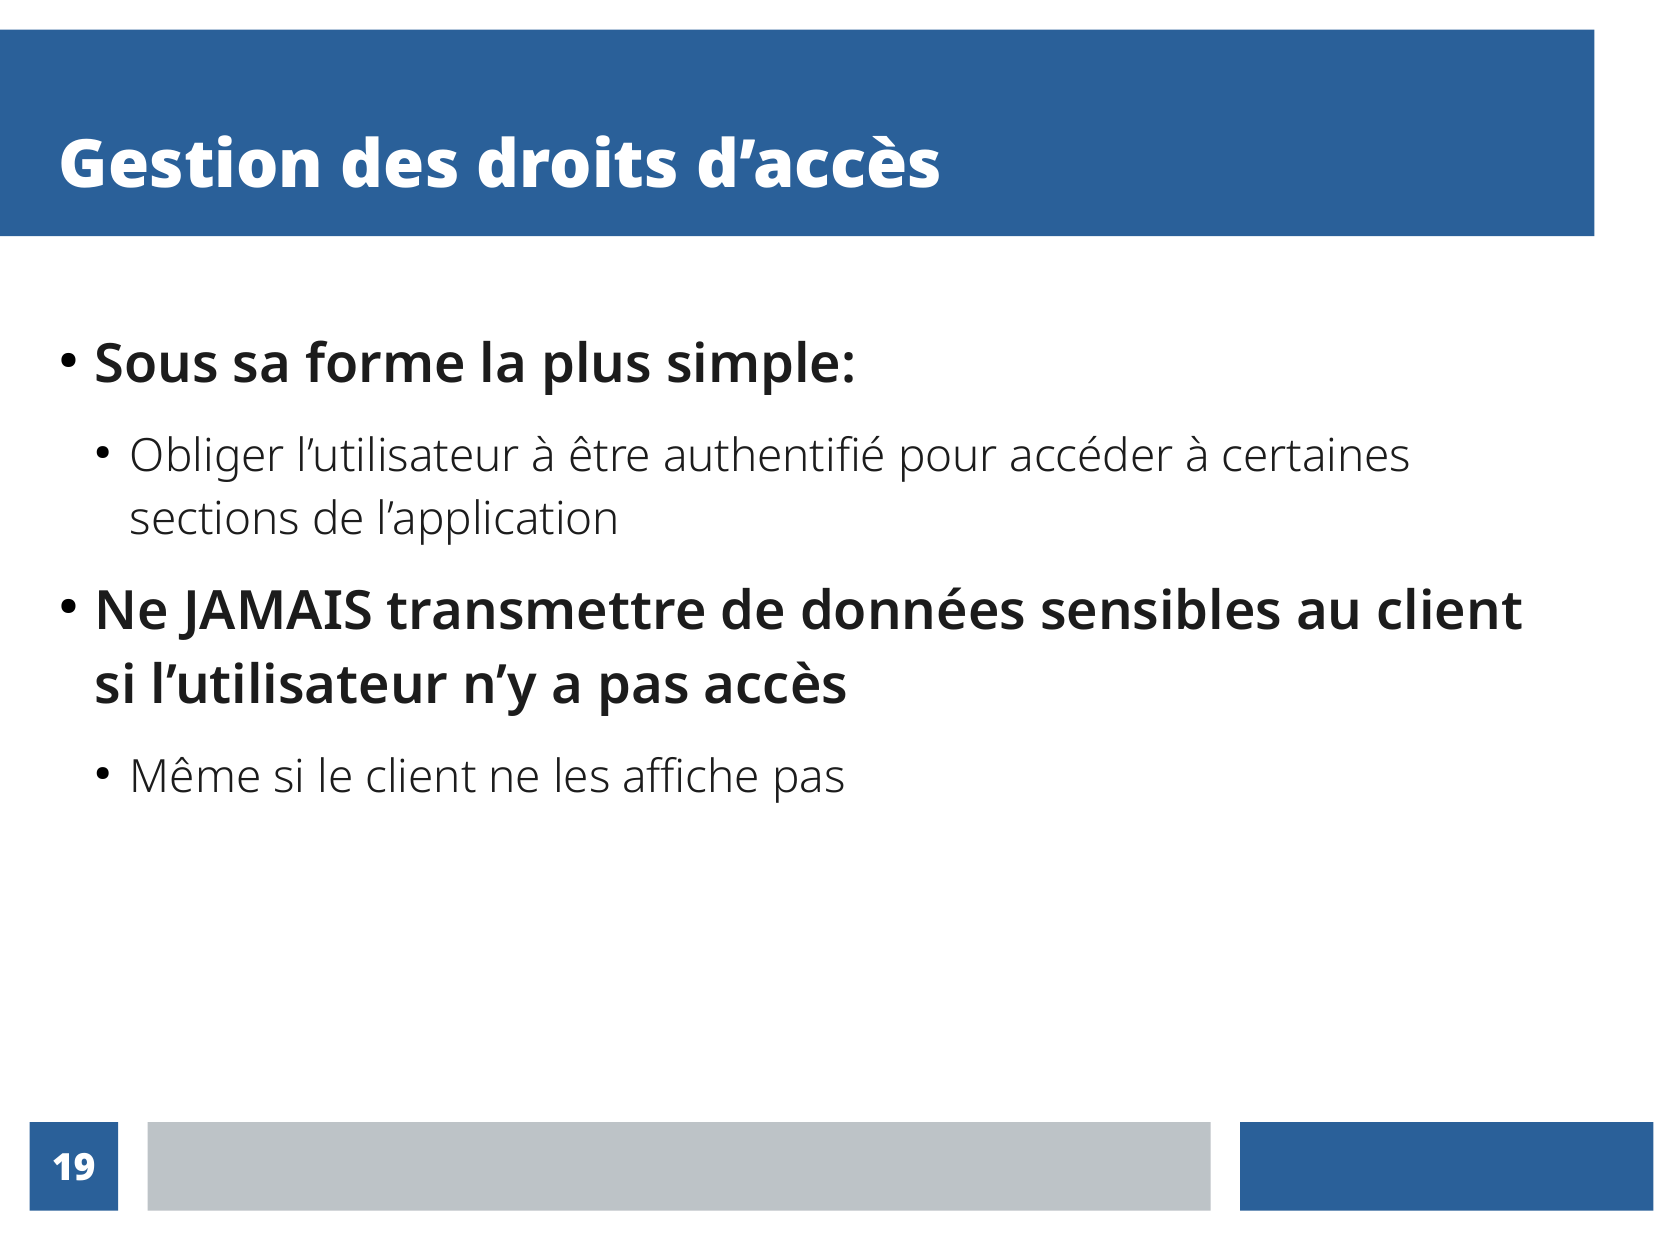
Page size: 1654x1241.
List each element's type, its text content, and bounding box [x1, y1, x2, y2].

list Sous sa forme la plus simple: Obliger l’utilisateur à être authentifié pour accéder à certaines sections de l’application Ne JAMAIS transmettre de données sensibles au client si l’utilisateur n’y a pas accès Même si le client ne les affiche pas [59, 324, 1565, 1093]
title Gestion des droits d’accès [59, 59, 1595, 207]
